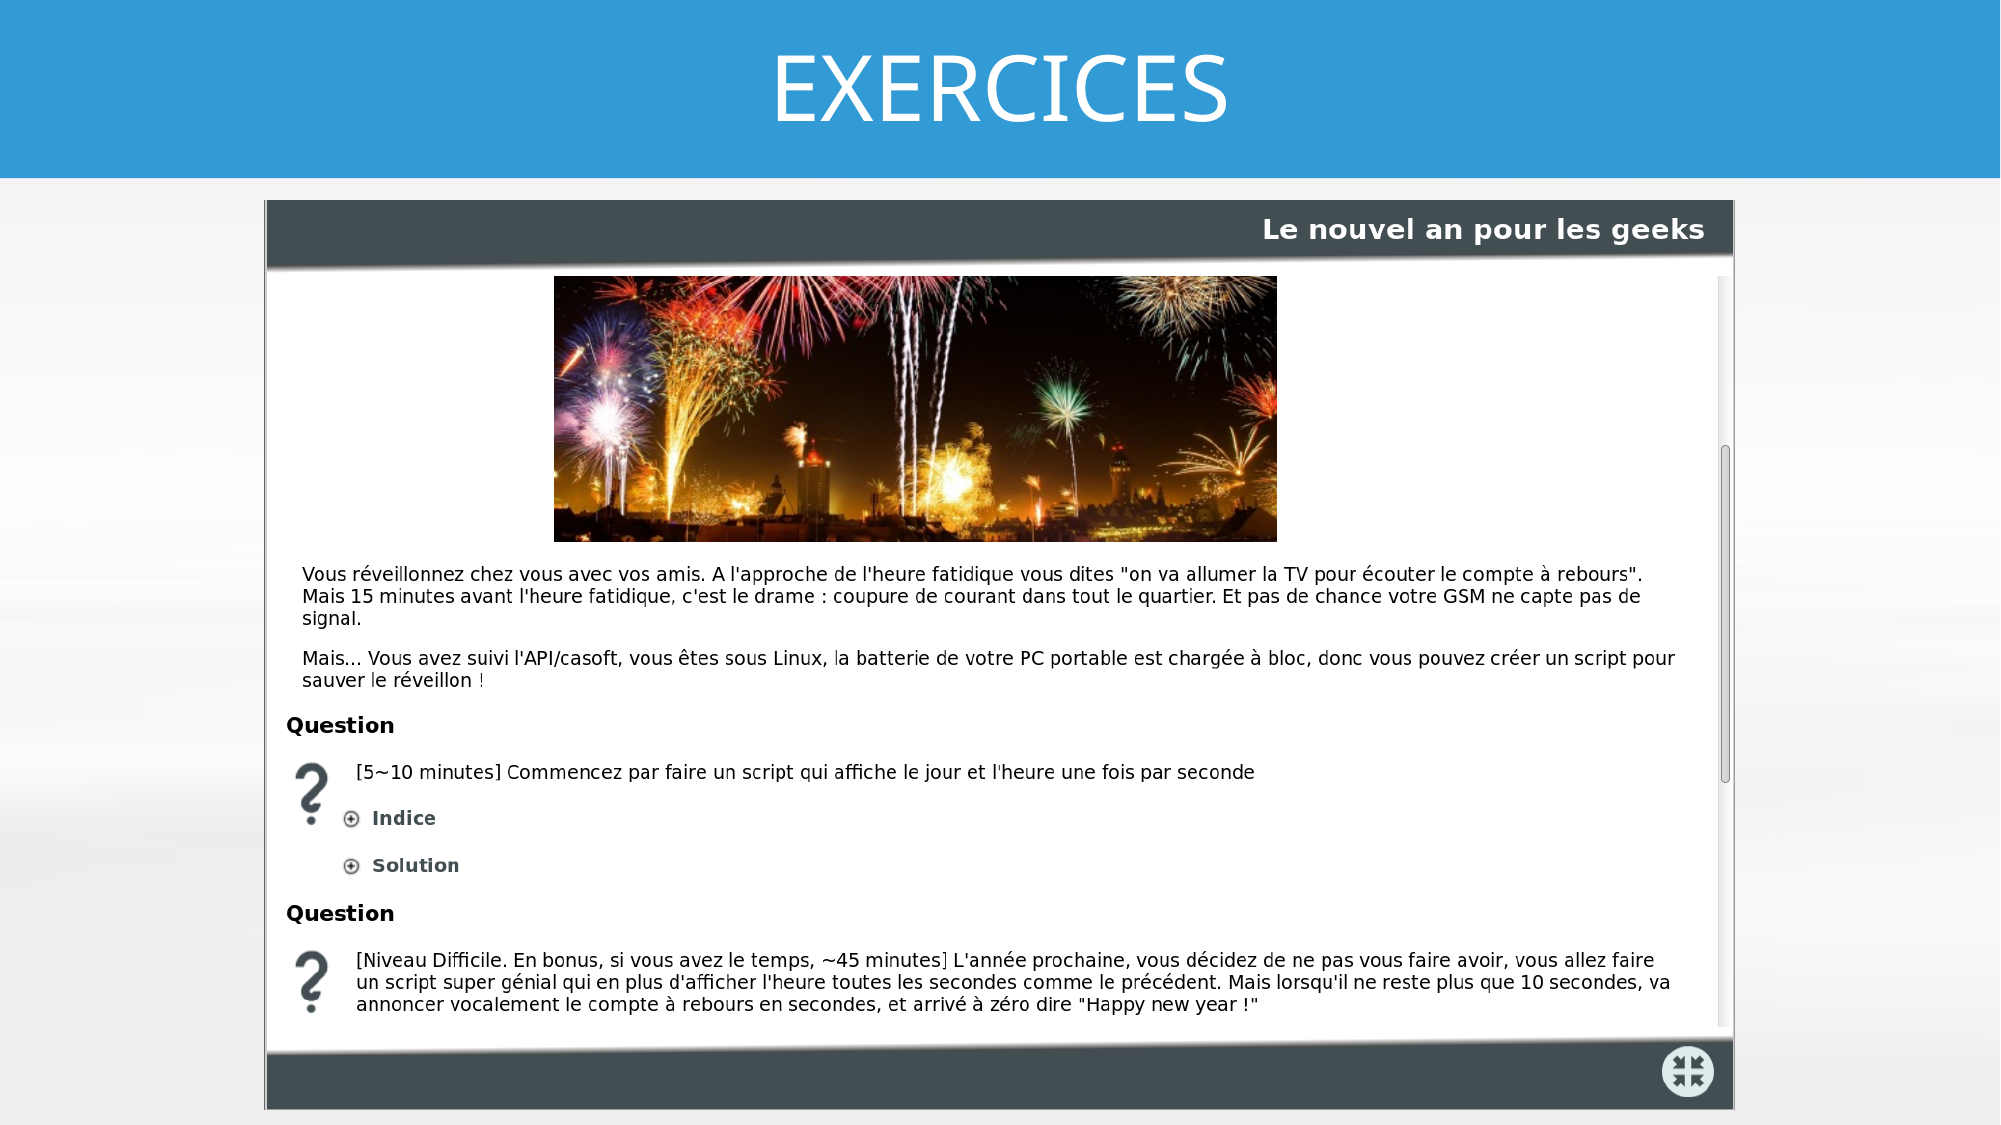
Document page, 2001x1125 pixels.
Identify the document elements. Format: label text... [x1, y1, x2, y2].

text_box Exercices [0, 0, 2000, 173]
picture [264, 200, 1735, 1111]
